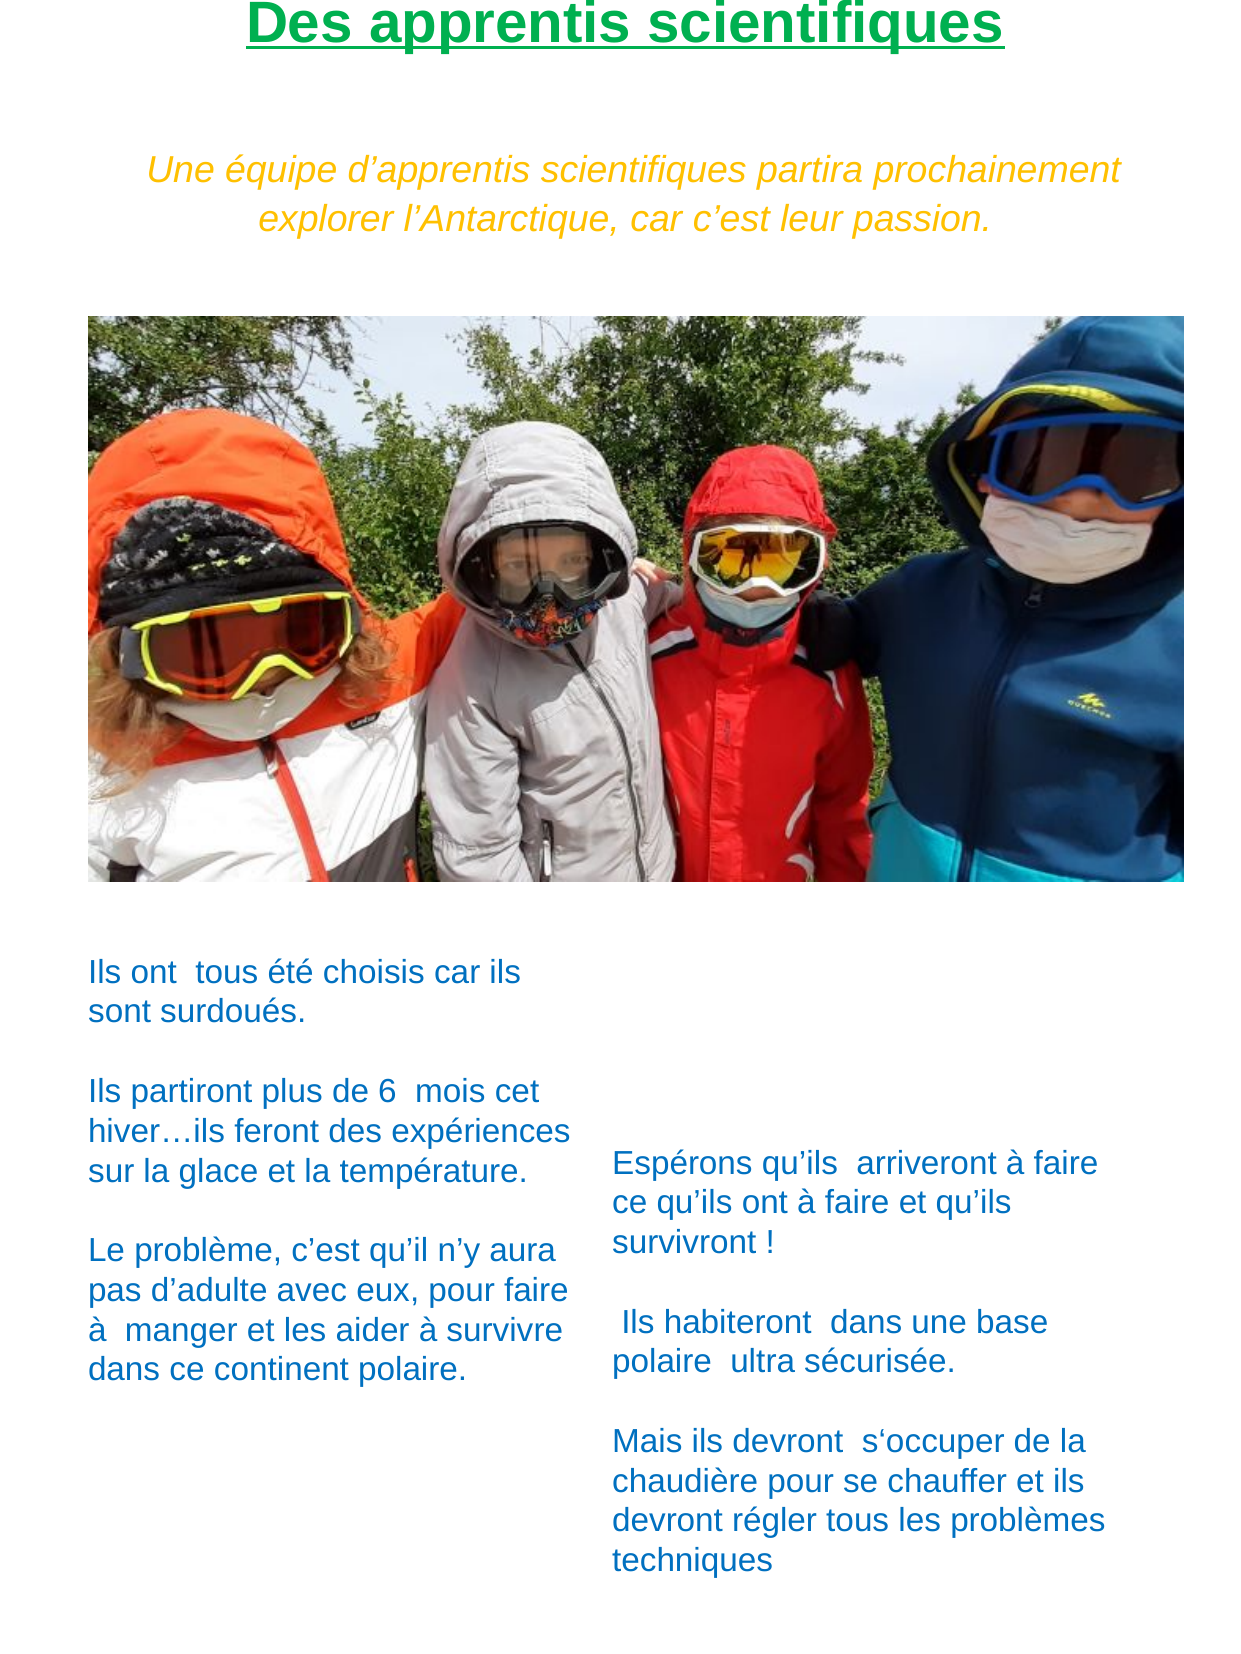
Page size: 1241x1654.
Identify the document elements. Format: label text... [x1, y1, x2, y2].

list Espérons qu’ils arriveront à faire ce qu’ils ont à faire et qu’ils survivront ! Ils habiteront dans une base polaire ultra sécurisée. Mais ils devront s‘occuper de la chaudière pour se chauffer et ils devront régler tous les problèmes techniques [611, 1140, 1131, 1329]
list [115, 1329, 1181, 1516]
list Espérons qu’ils arriveront à faire ce qu’ils ont à faire et qu’ils survivront ! Ils habiteront dans une base polaire ultra sécurisée. Mais ils devront s‘occuper de la chaudière pour se chauffer et ils devront régler tous les problèmes techniques [611, 1516, 1131, 1585]
title Des apprentis scientifiques Une équipe d’apprentis scientifiques partira prochainement explorer l’Antarctique, car c’est leur passion. [67, 30, 1184, 487]
picture [88, 316, 1184, 882]
list Ils ont tous été choisis car ils sont surdoués. Ils partiront plus de 6 mois cet hiver…ils feront des expériences sur la glace et la température. Le problème, c’est qu’il n’y aura pas d’adulte avec eux, pour faire à manger et les aider à survivre dans ce continent polaire. [88, 949, 585, 1436]
